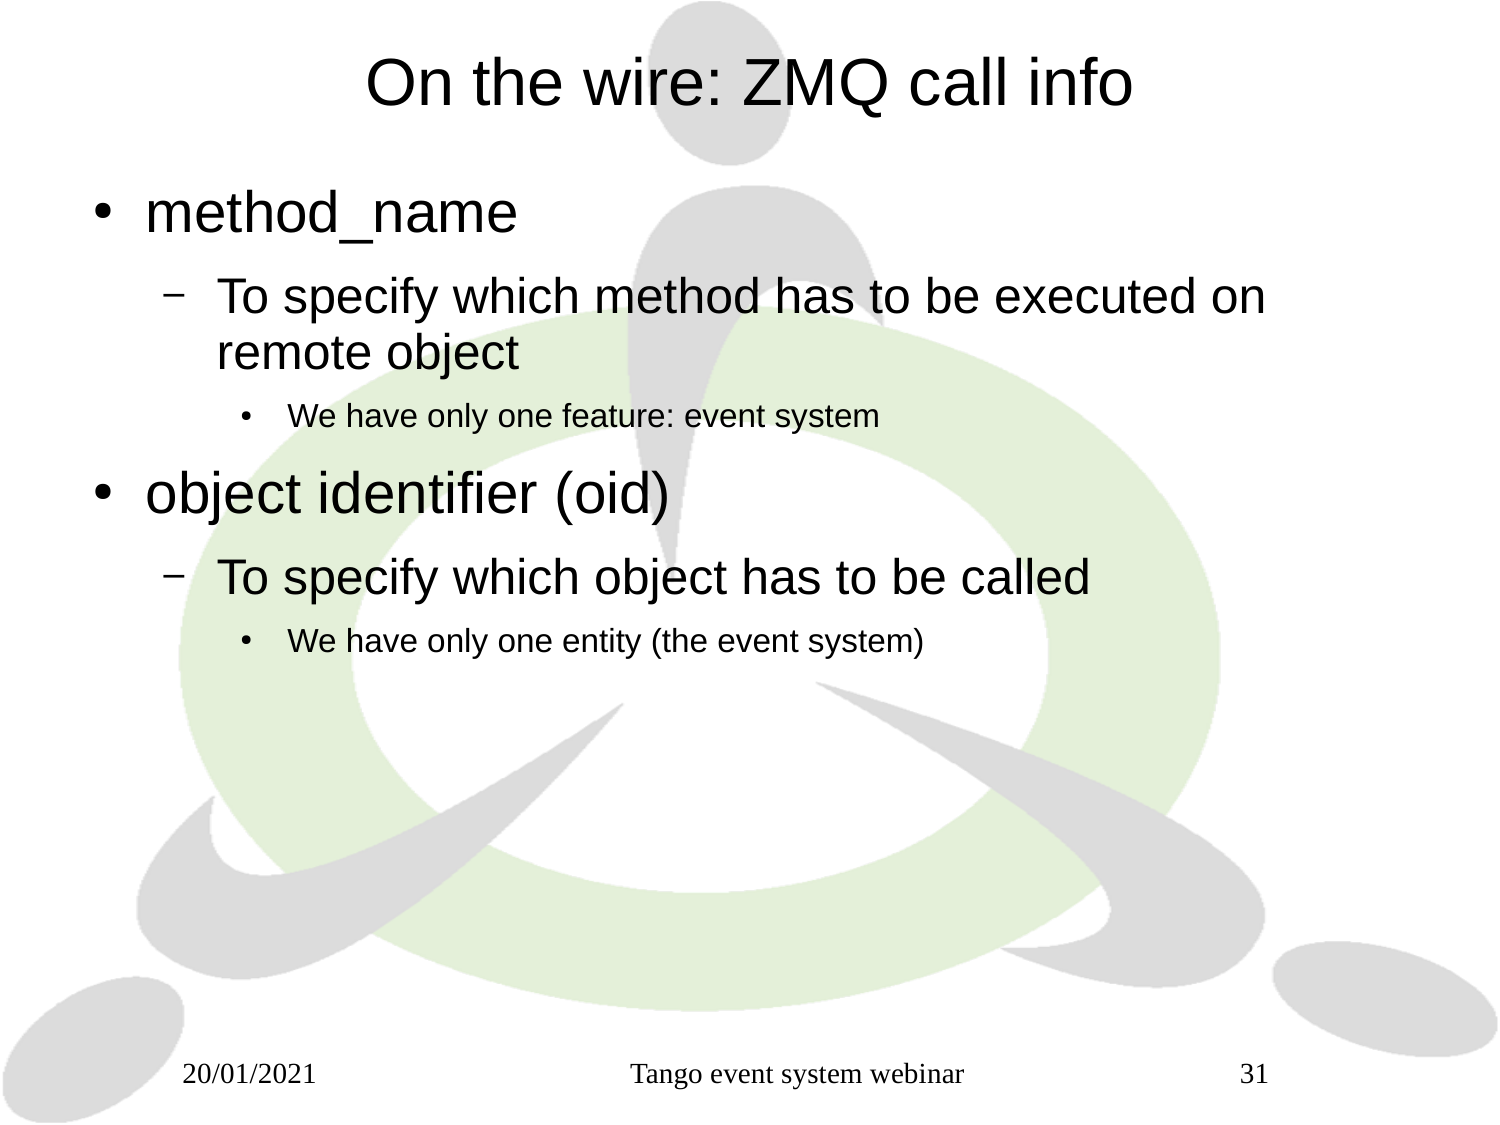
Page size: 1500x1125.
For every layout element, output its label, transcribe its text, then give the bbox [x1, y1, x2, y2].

picture [0, 0, 1500, 1125]
title On the wire: ZMQ call info [75, 29, 1426, 136]
list method_name To specify which method has to be executed on remote object We have only one feature: event system object identifier (oid) To specify which object has to be called We have only one entity (the event system) [75, 179, 1425, 991]
